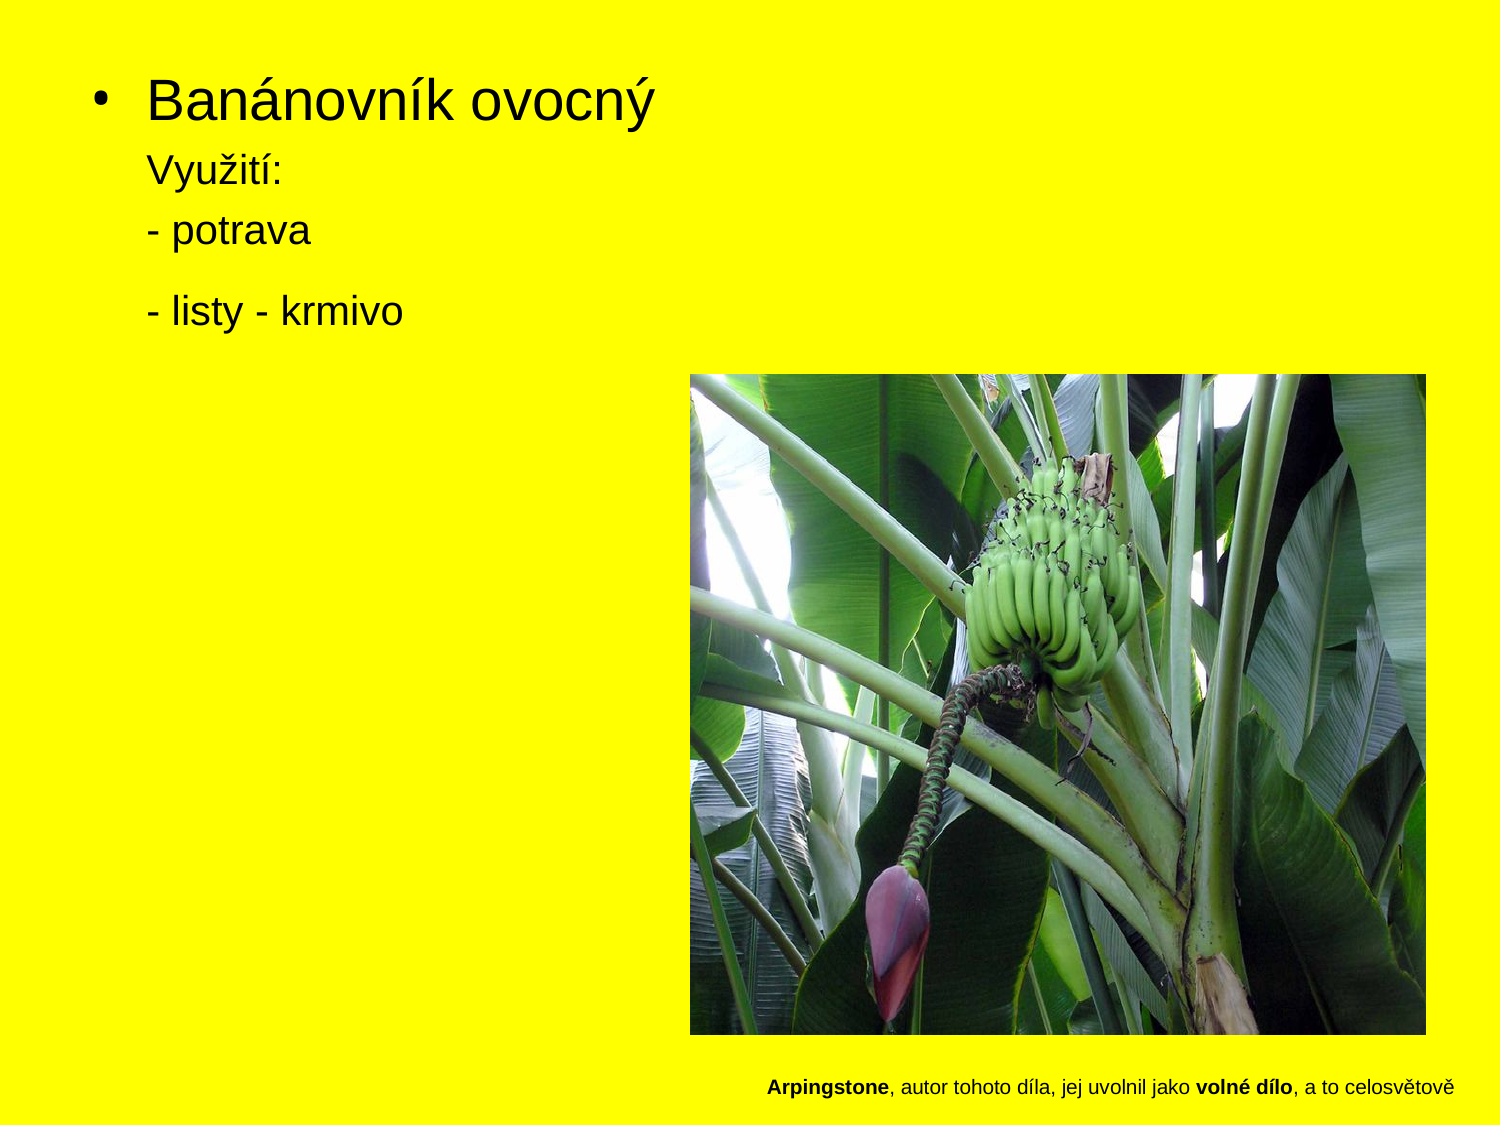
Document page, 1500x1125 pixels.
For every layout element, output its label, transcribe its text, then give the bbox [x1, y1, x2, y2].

list Banánovník ovocný Využití: - potrava - listy - krmivo [75, 54, 738, 1005]
text_box Arpingstone, autor tohoto díla, jej uvolnil jako volné dílo, a to celosvětově [108, 1066, 1500, 1106]
picture [690, 374, 1426, 1035]
